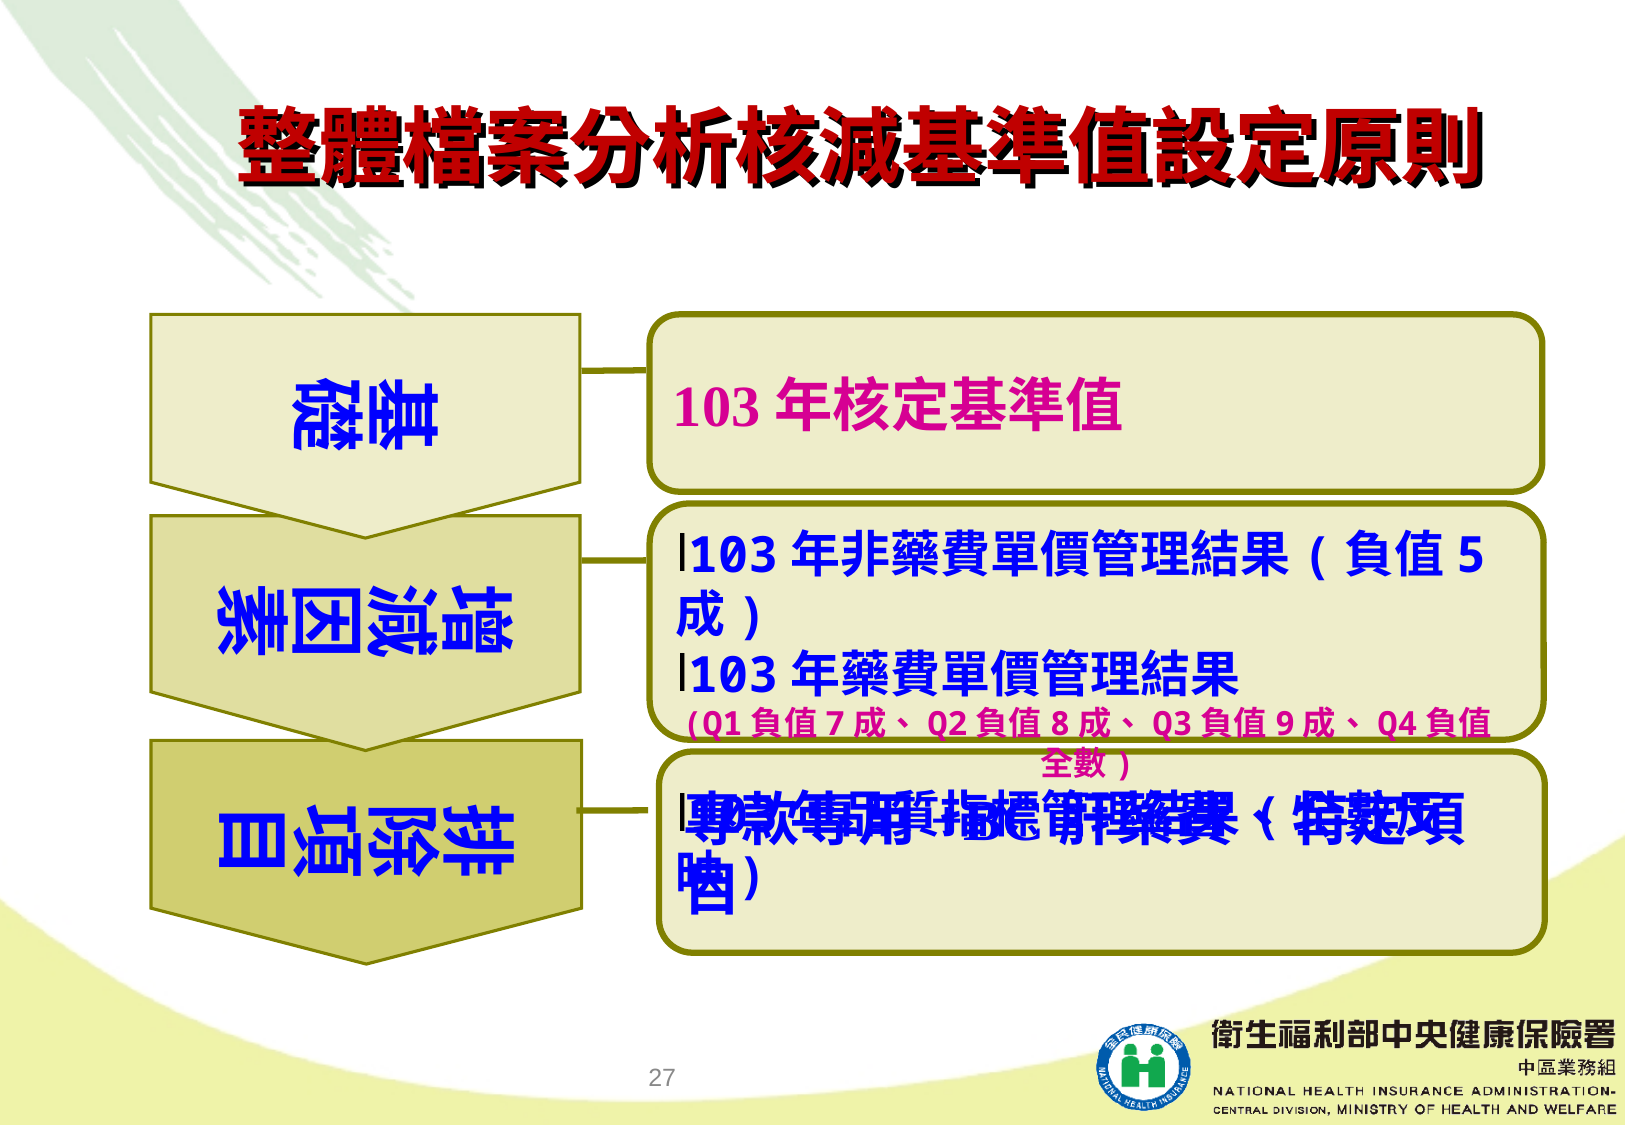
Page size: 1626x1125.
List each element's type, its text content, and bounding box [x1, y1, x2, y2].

text_box 基礎 [150, 314, 580, 539]
text_box [633, 1046, 1013, 1107]
text_box 103年核定基準值 [649, 314, 1543, 492]
text_box 103年非藥費單價管理結果(負值5成) 103年藥費單價管理結果 (Q1負值7成、Q2負值8成、Q3負值9成、Q4負值全數) 103年品質指標管理結果(全數反映) [649, 503, 1544, 740]
text_box 排除項目 [151, 740, 582, 965]
text_box 專款專用+BC肝藥費、特定項目 [658, 751, 1545, 953]
text_box 整體檔案分析核減基準值設定原則 [198, 78, 1522, 209]
text_box 增減因素 [151, 515, 581, 751]
